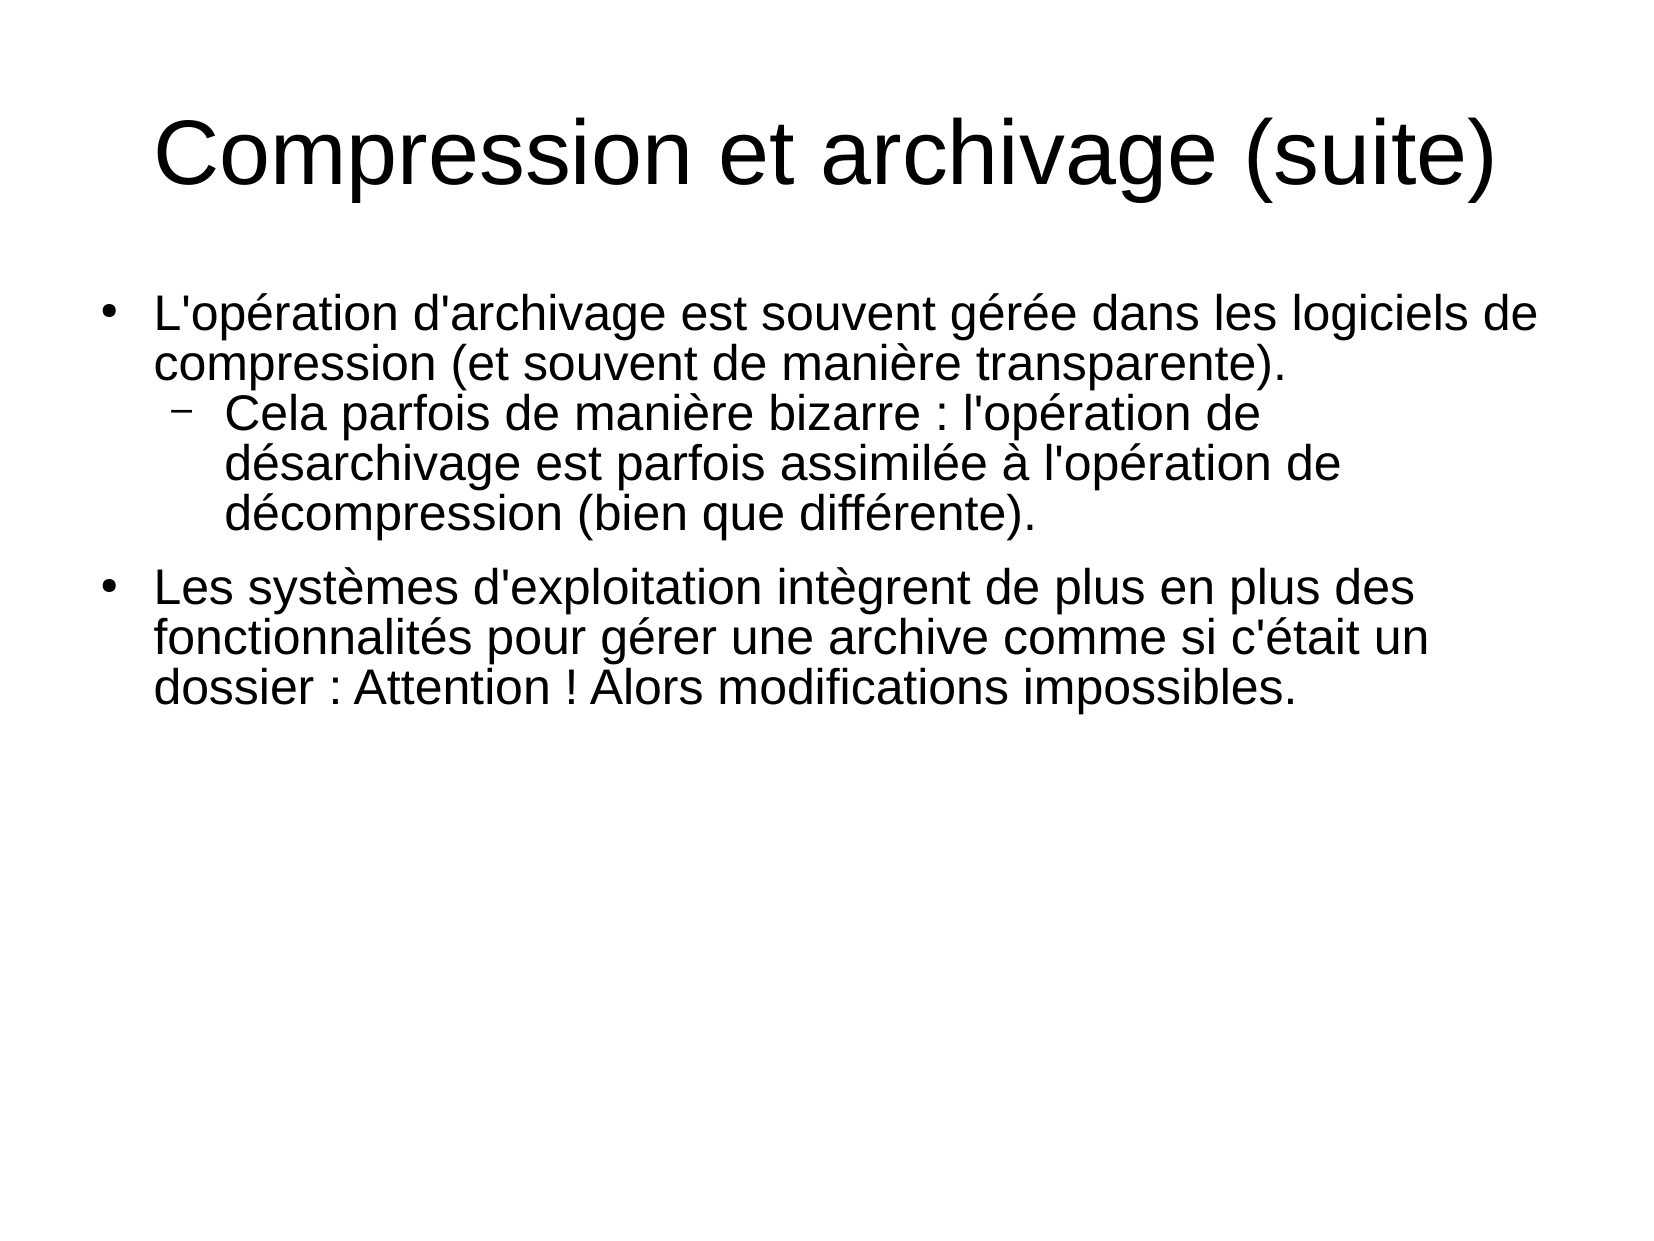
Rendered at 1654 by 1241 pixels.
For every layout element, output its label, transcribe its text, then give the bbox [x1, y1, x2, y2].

title Compression et archivage (suite) [82, 49, 1571, 257]
list L'opération d'archivage est souvent gérée dans les logiciels de compression (et souvent de manière transparente). Cela parfois de manière bizarre : l'opération de désarchivage est parfois assimilée à l'opération de décompression (bien que différente). Les systèmes d'exploitation intègrent de plus en plus des fonctionnalités pour gérer une archive comme si c'était un dossier : Attention ! Alors modifications impossibles. [82, 290, 1571, 1109]
